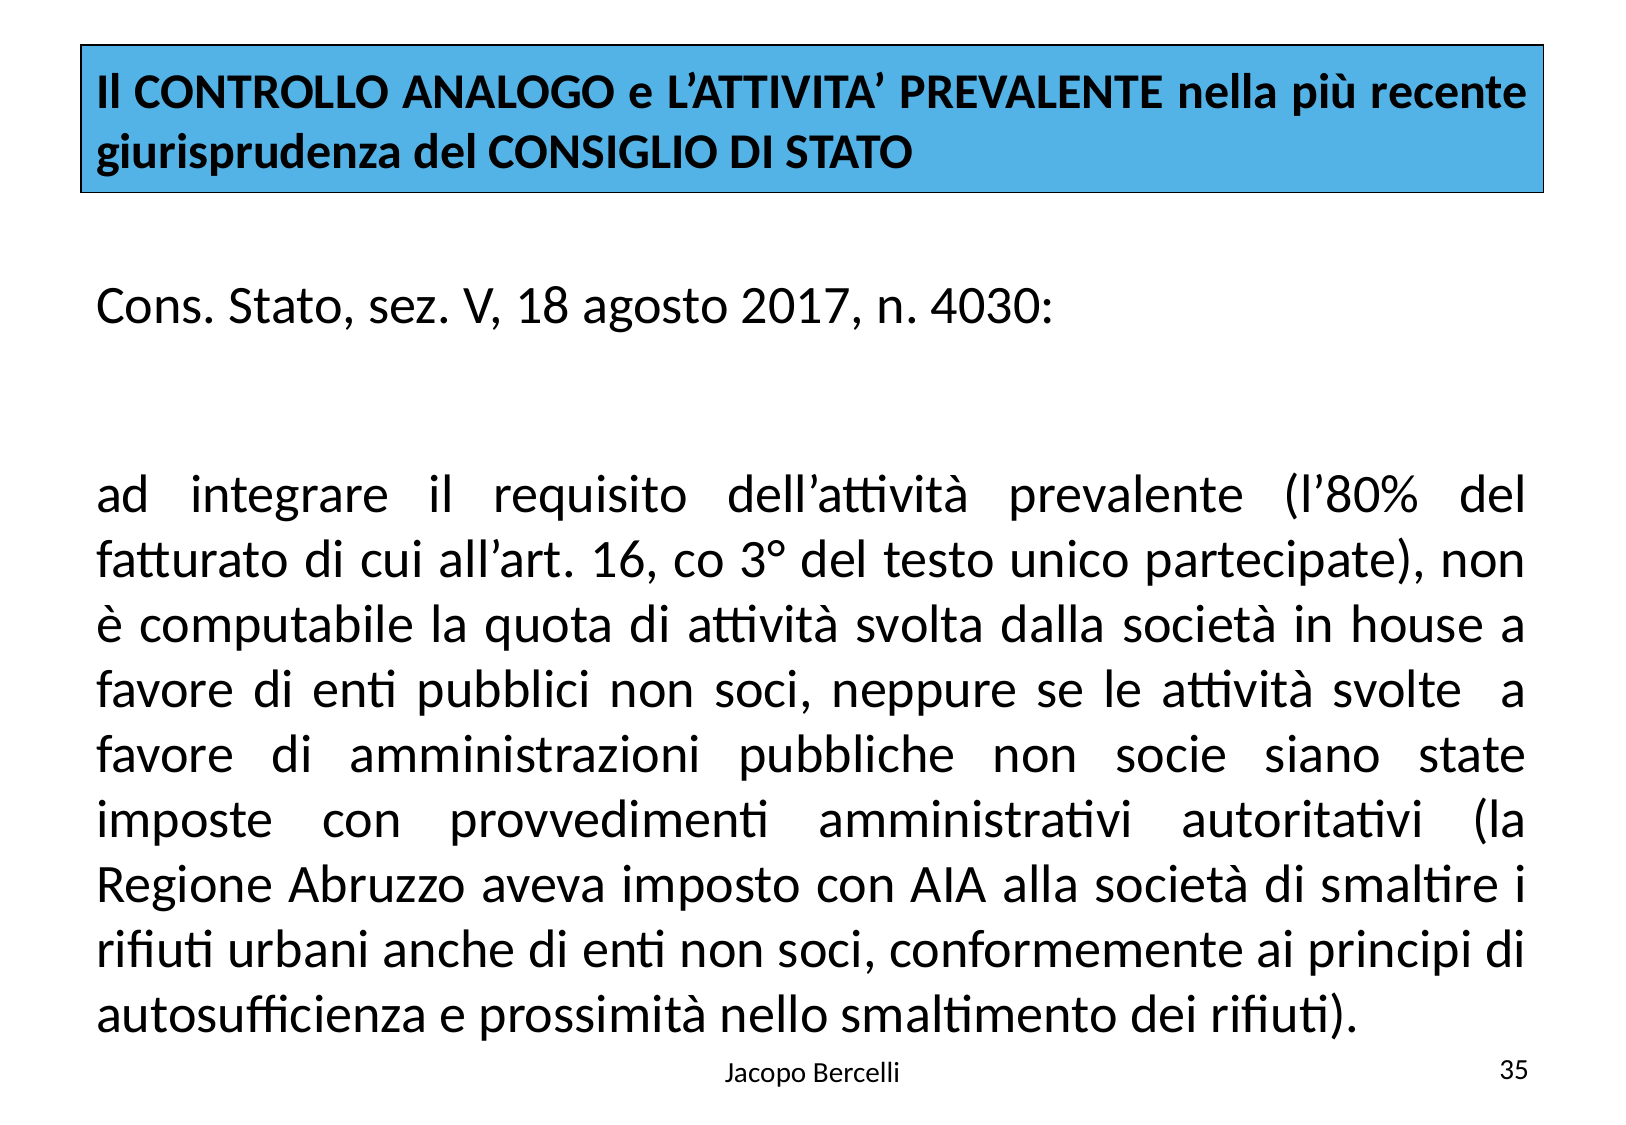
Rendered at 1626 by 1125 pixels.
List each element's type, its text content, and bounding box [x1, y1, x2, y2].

slide_number <numero> [1164, 1042, 1544, 1103]
text_box Jacopo Bercelli [633, 1046, 992, 1097]
title Il CONTROLLO ANALOGO e L’ATTIVITA’ PREVALENTE nella più recente giurisprudenza del CONSIGLIO DI STATO [81, 45, 1544, 193]
list Cons. Stato, sez. V, 18 agosto 2017, n. 4030: ad integrare il requisito dell’attività prevalente (l’80% del fatturato di cui all’art. 16, co 3° del testo unico partecipate), non è computabile la quota di attività svolta dalla società in house a favore di enti pubblici non soci, neppure se le attività svolte a favore di amministrazioni pubbliche non socie siano state imposte con provvedimenti amministrativi autoritativi (la Regione Abruzzo aveva imposto con AIA alla società di smaltire i rifiuti urbani anche di enti non soci, conformemente ai principi di autosufficienza e prossimità nello smaltimento dei rifiuti). [81, 262, 1544, 1005]
